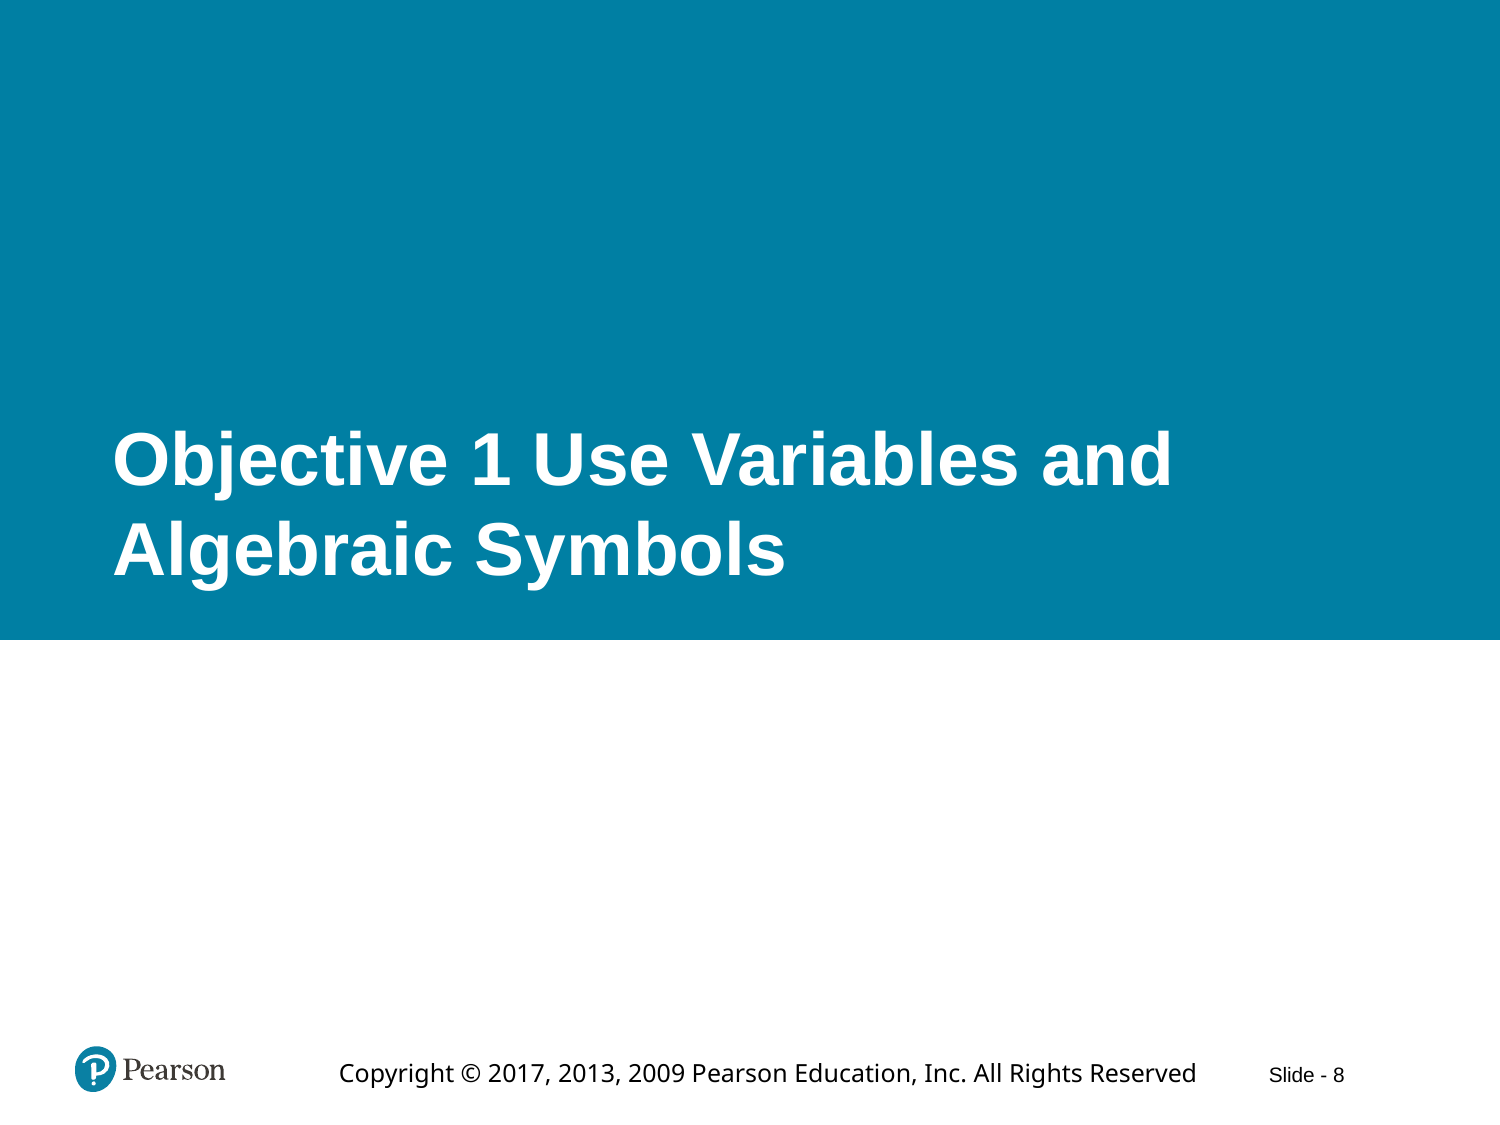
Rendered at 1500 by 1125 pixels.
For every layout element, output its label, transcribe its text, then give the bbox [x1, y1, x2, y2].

title Objective 1 Use Variables and Algebraic Symbols [112, 125, 1388, 591]
